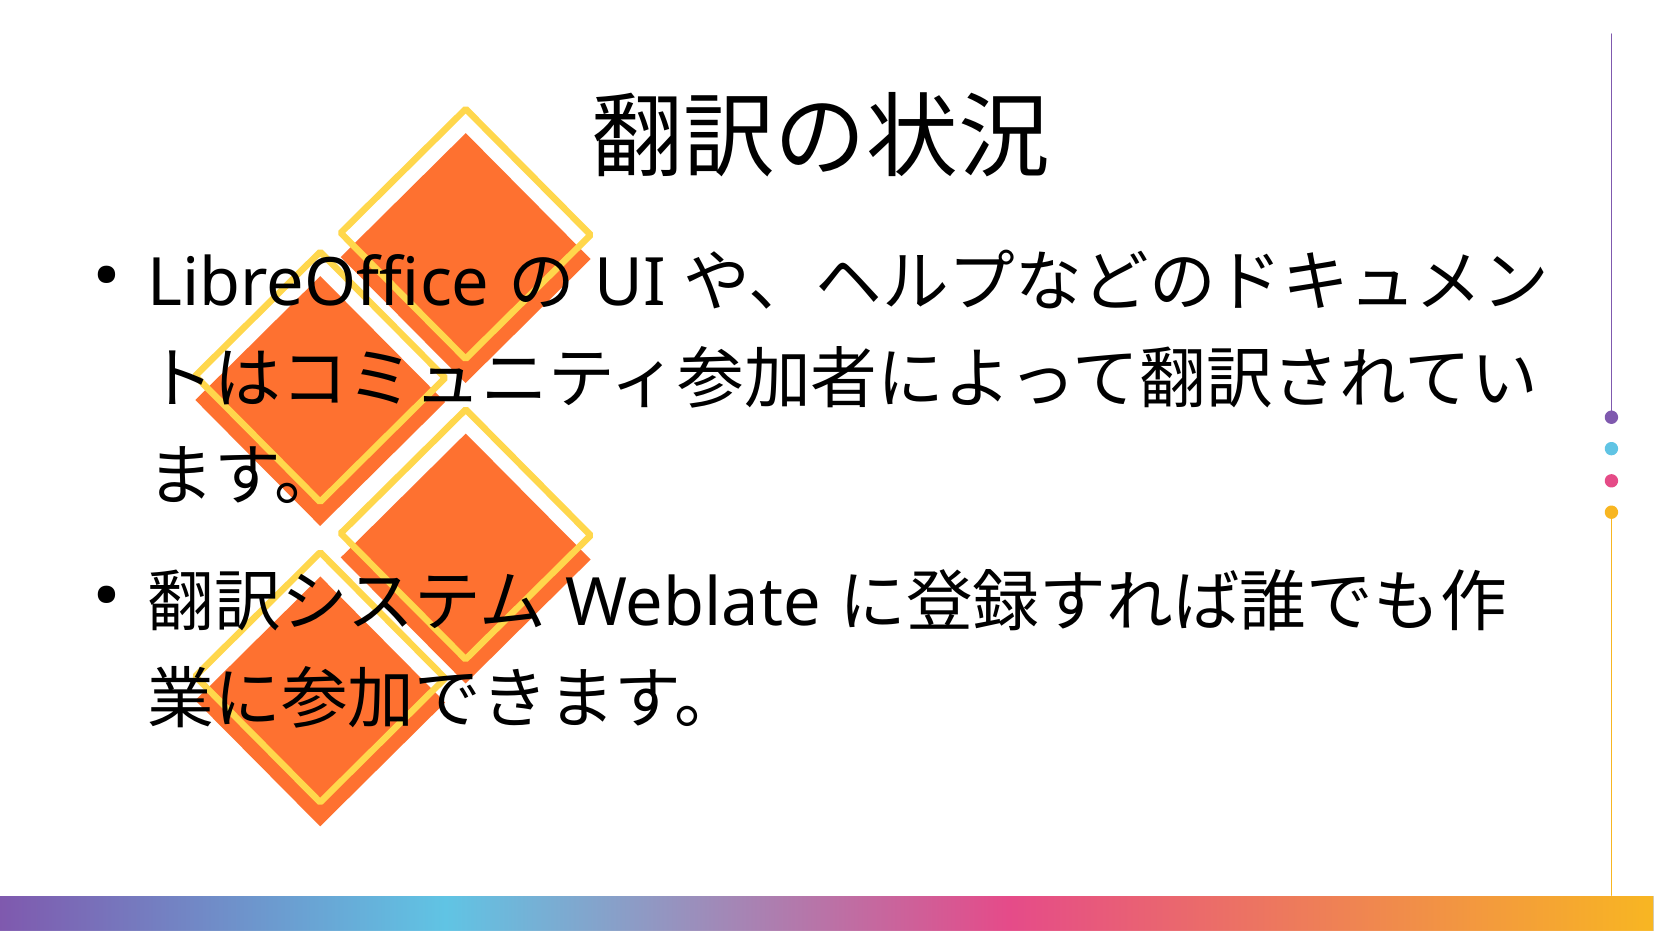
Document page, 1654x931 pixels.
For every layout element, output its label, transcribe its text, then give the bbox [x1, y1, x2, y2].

title 翻訳の状況 [76, 51, 1565, 207]
picture [0, 896, 1654, 931]
list LibreOfficeのUIや、ヘルプなどのドキュメントはコミュニティ参加者によって翻訳されています。 翻訳システムWeblateに登録すれば誰でも作業に参加できます。 [76, 228, 1565, 768]
